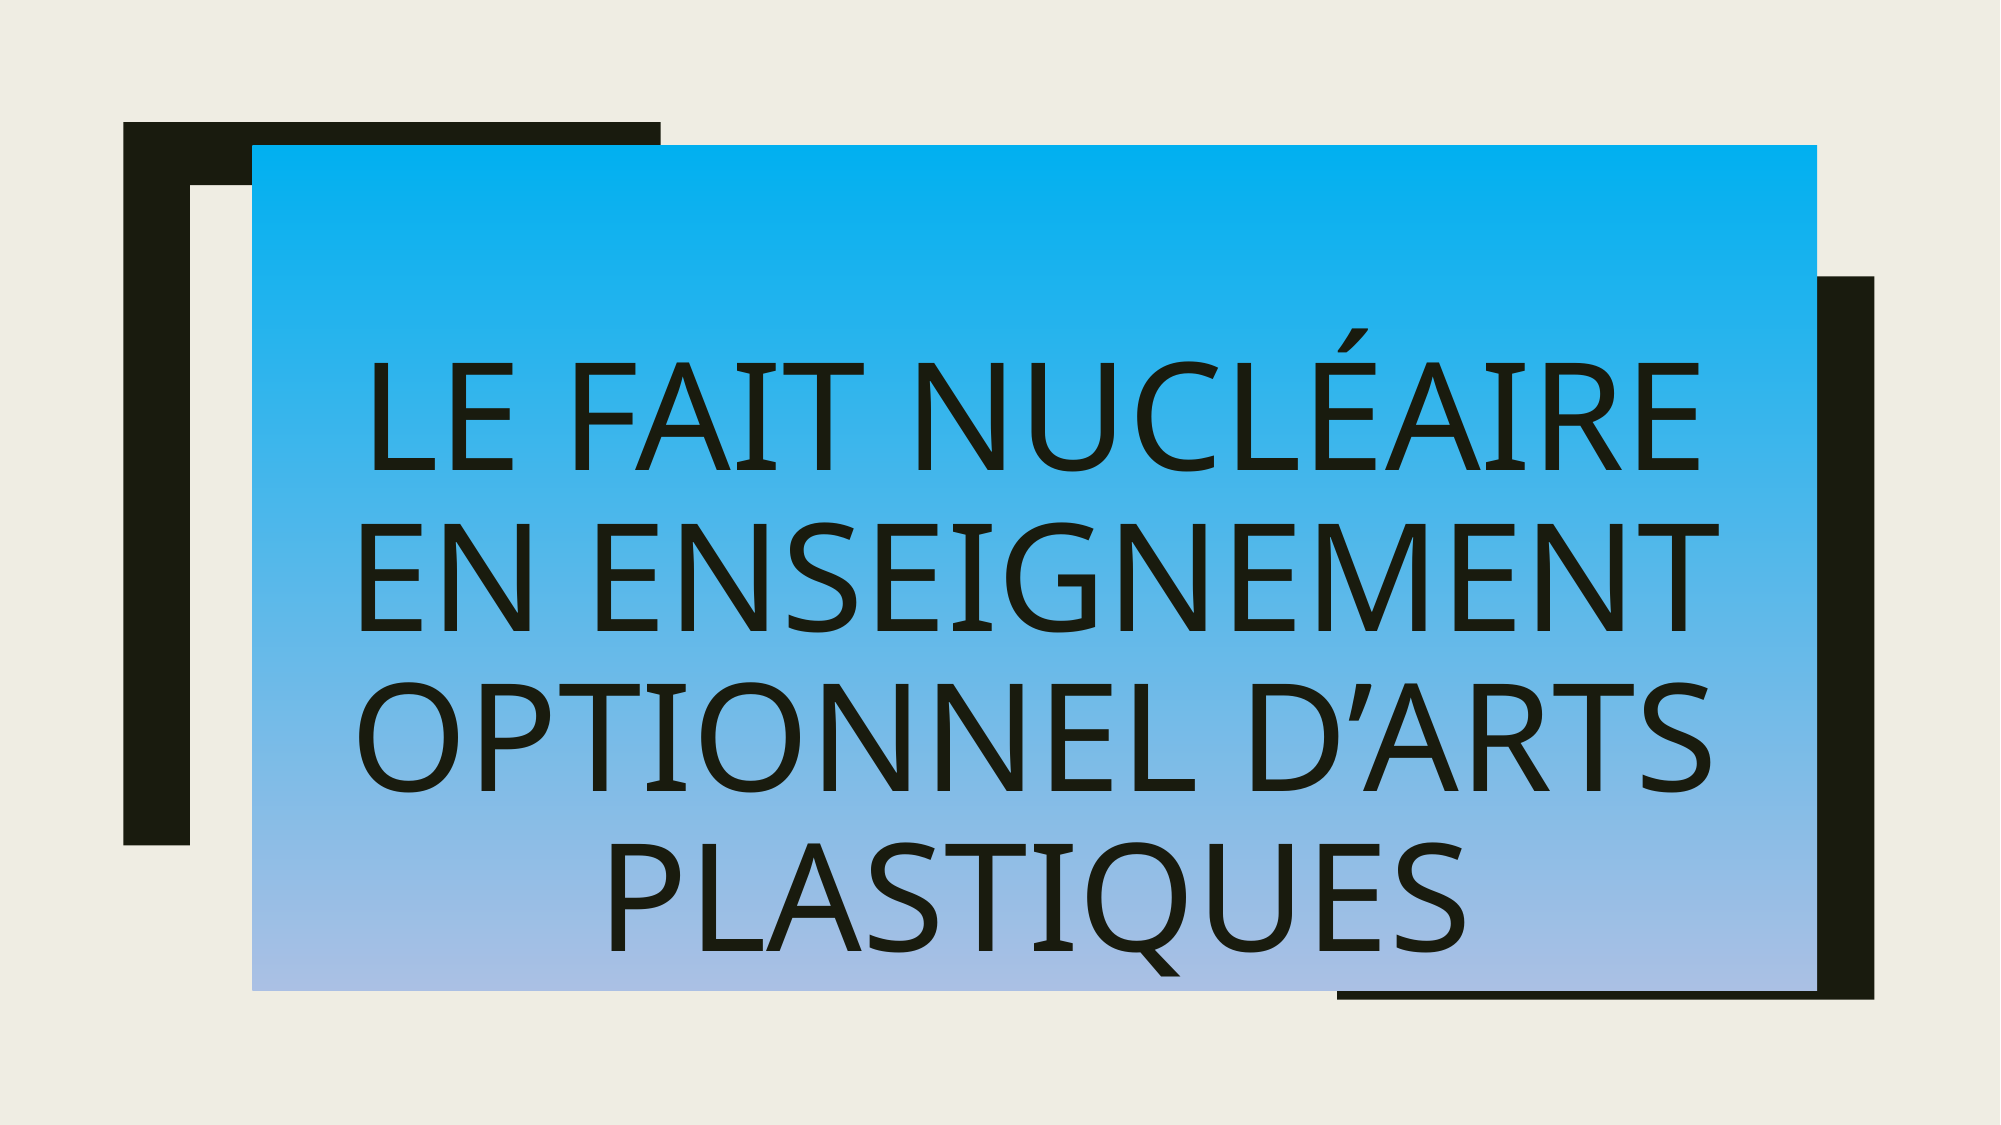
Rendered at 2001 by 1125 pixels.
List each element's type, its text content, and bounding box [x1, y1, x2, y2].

title Le fait nucléaire en enseignement optionnel d’arts plastiques [252, 145, 1818, 991]
